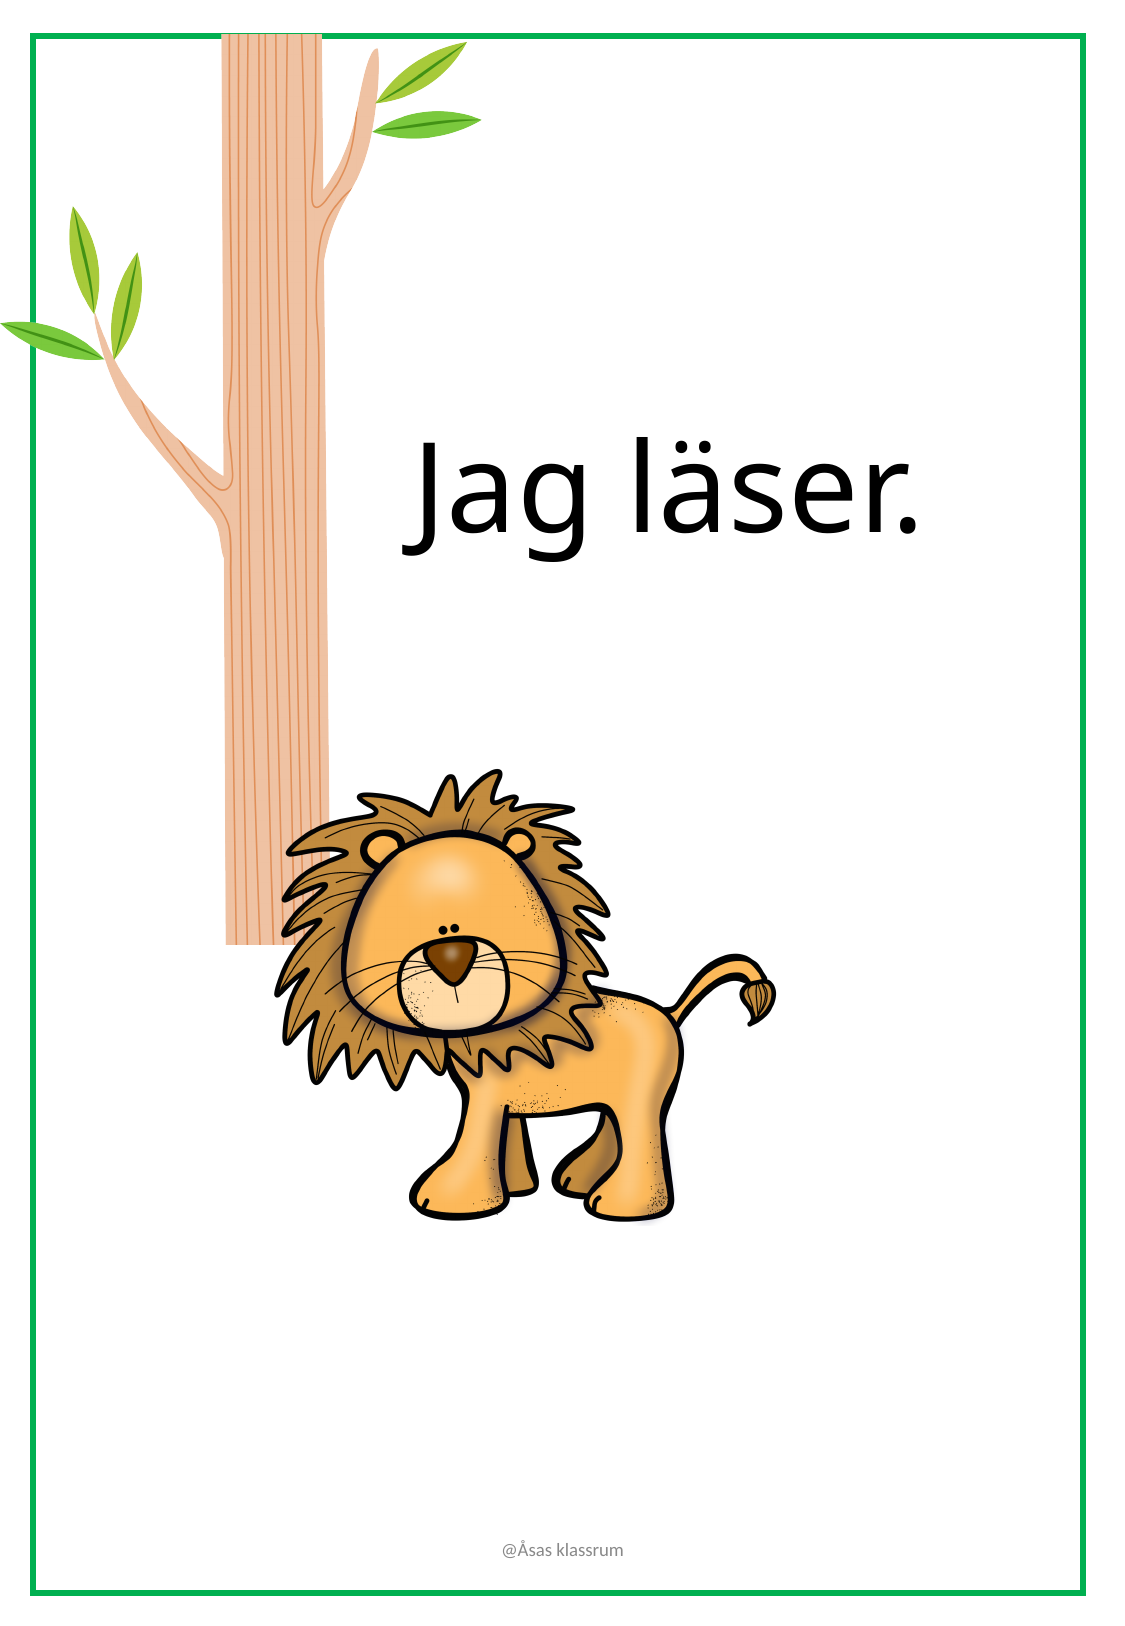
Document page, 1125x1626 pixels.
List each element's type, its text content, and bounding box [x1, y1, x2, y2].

text_box Jag läser. [397, 400, 1003, 567]
text_box @Åsas klassrum [372, 1506, 753, 1590]
picture [0, 35, 783, 1226]
